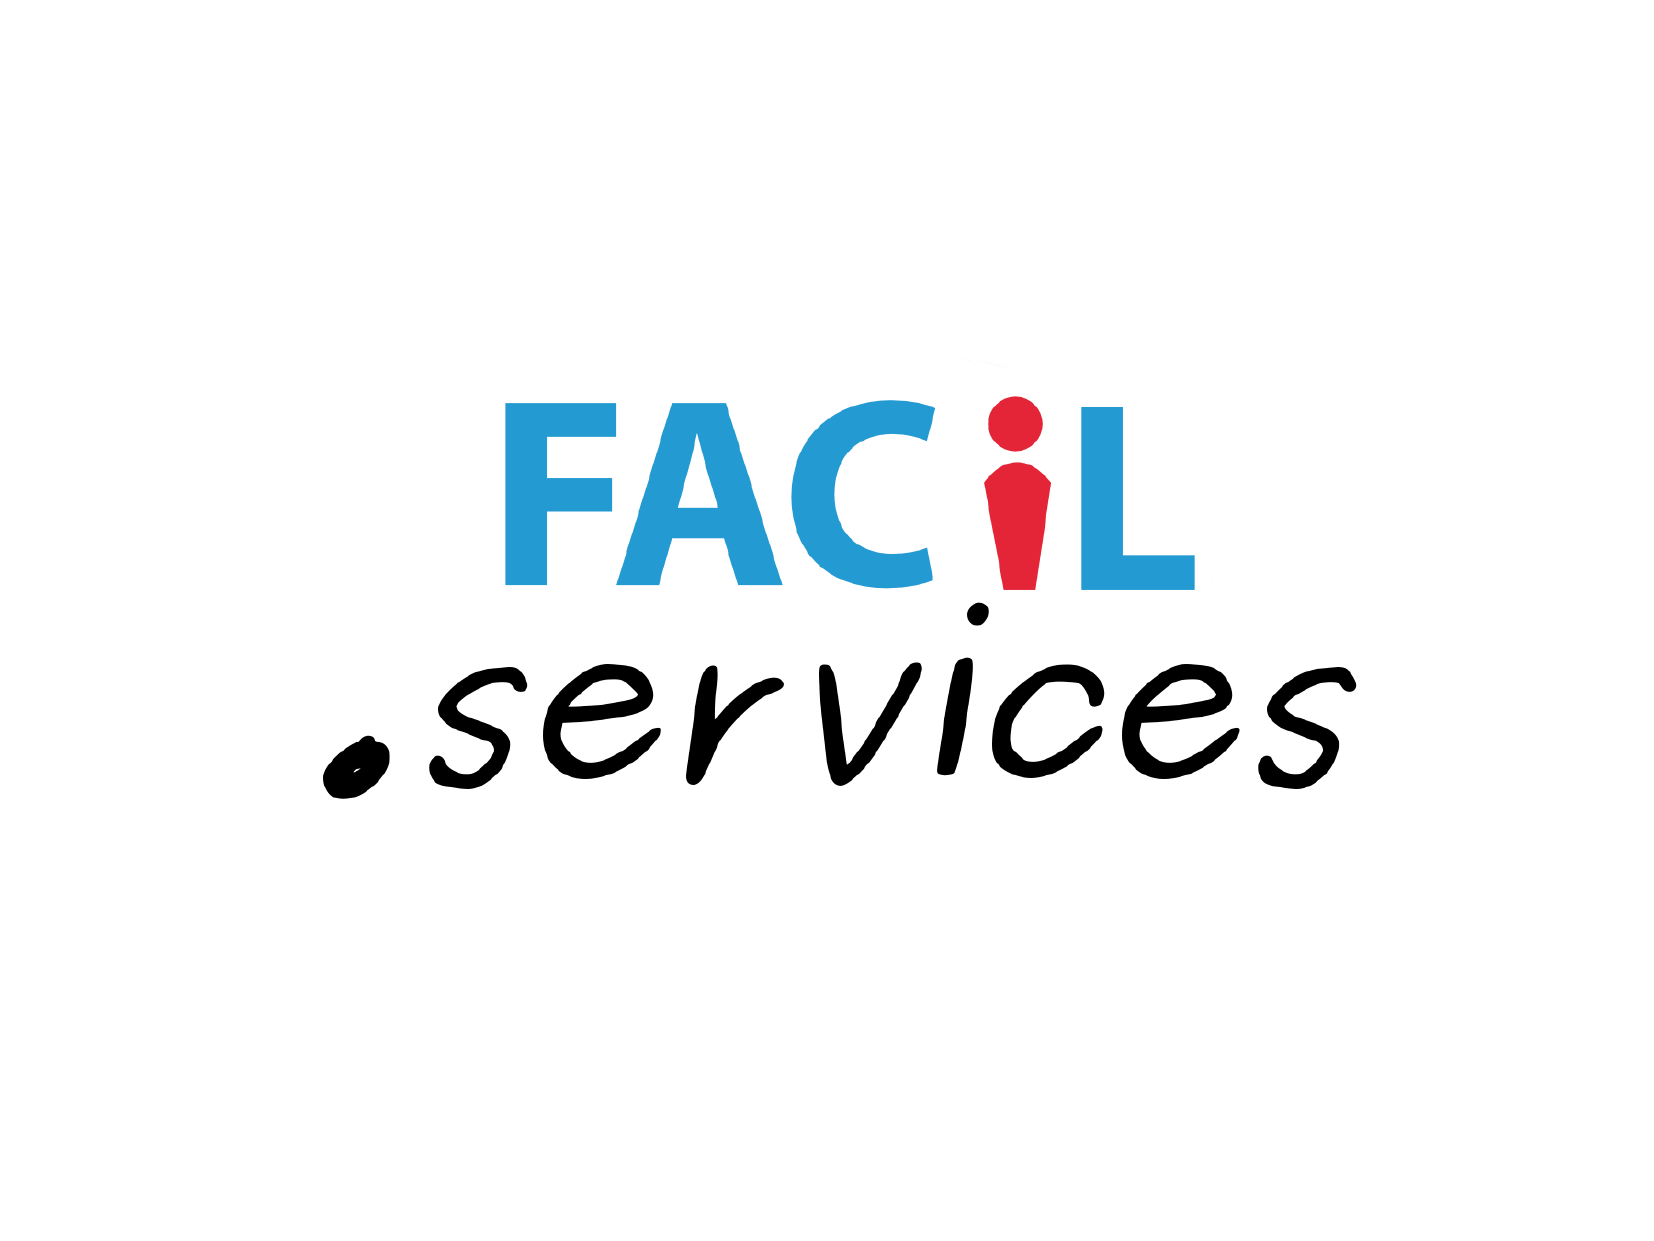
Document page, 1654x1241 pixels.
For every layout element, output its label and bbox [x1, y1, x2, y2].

picture [118, 200, 1588, 1028]
